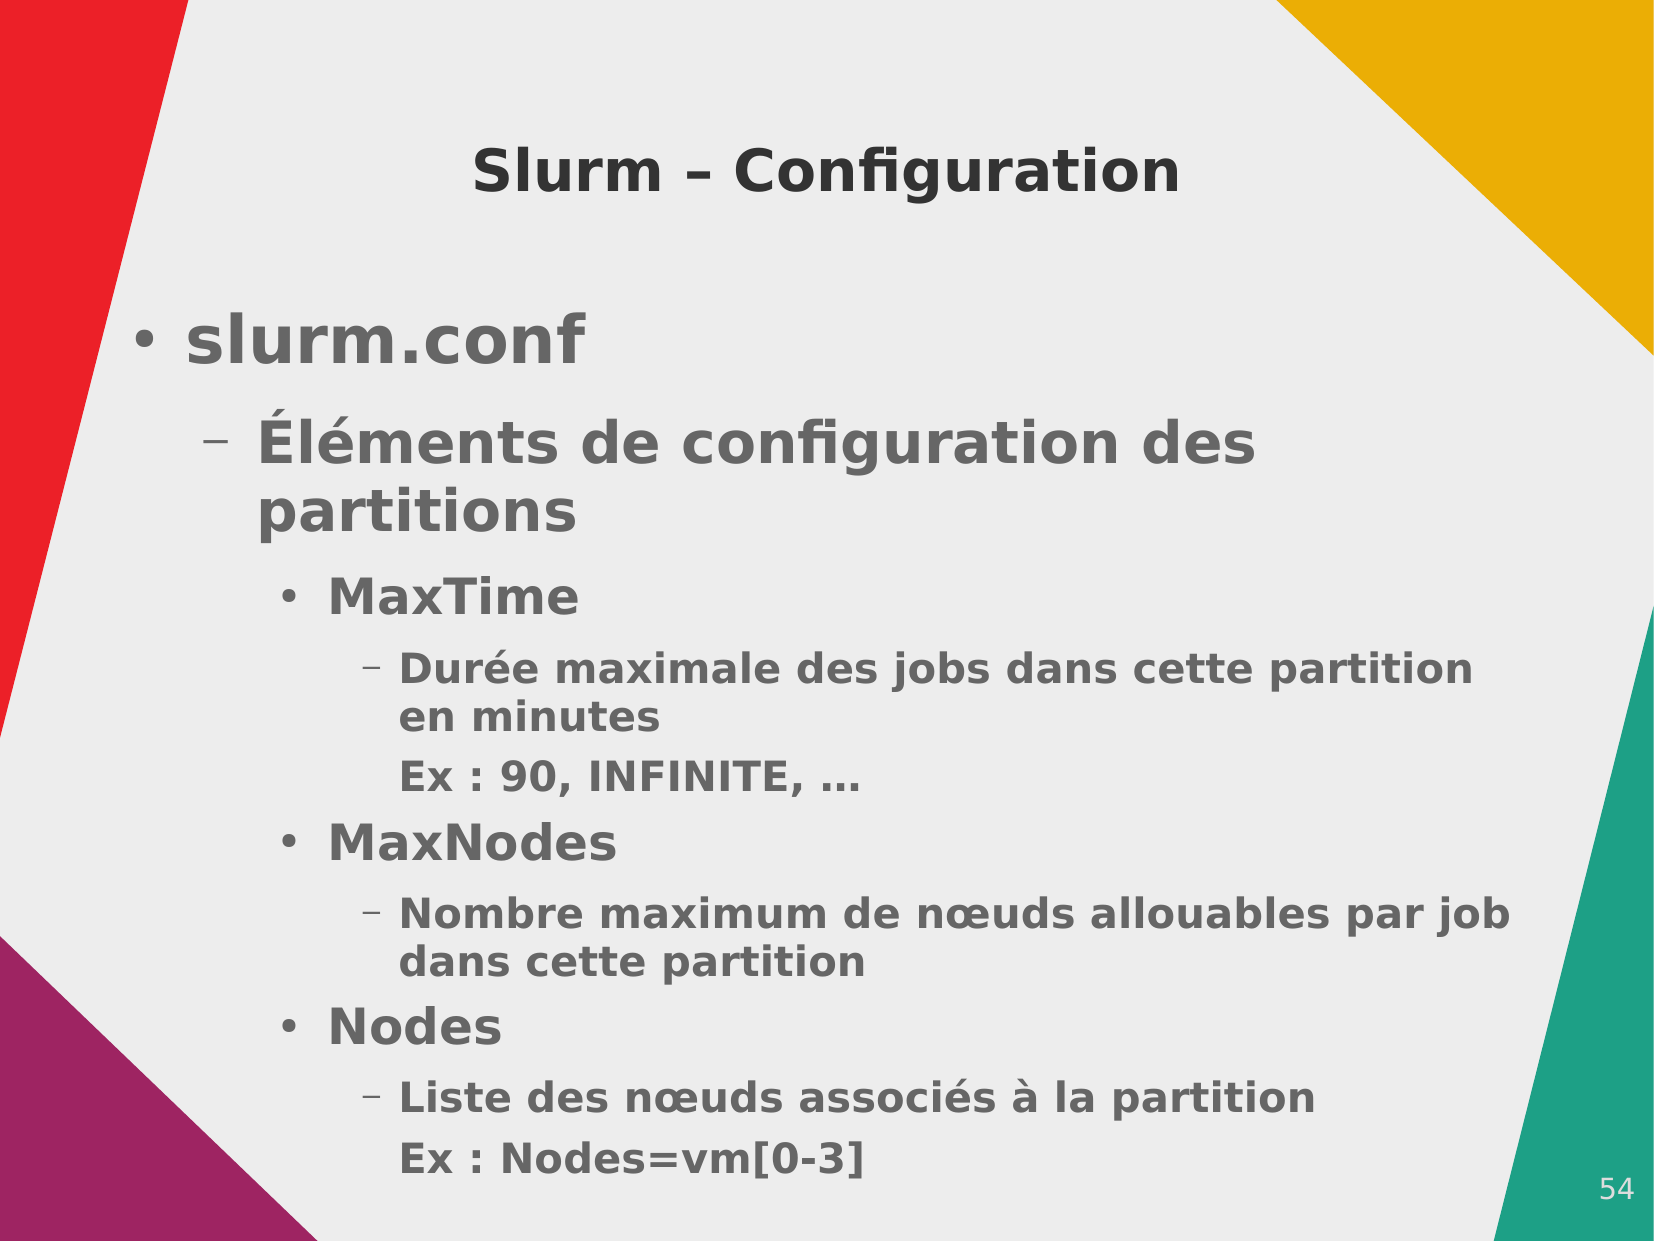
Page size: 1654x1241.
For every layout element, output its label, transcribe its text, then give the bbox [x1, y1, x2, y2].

list slurm.conf Éléments de configuration des partitions MaxTime Durée maximale des jobs dans cette partition en minutes Ex : 90, INFINITE, … MaxNodes Nombre maximum de nœuds allouables par job dans cette partition Nodes Liste des nœuds associés à la partition Ex : Nodes=vm[0-3] [114, 302, 1539, 1217]
title Slurm – Configuration [114, 73, 1539, 271]
